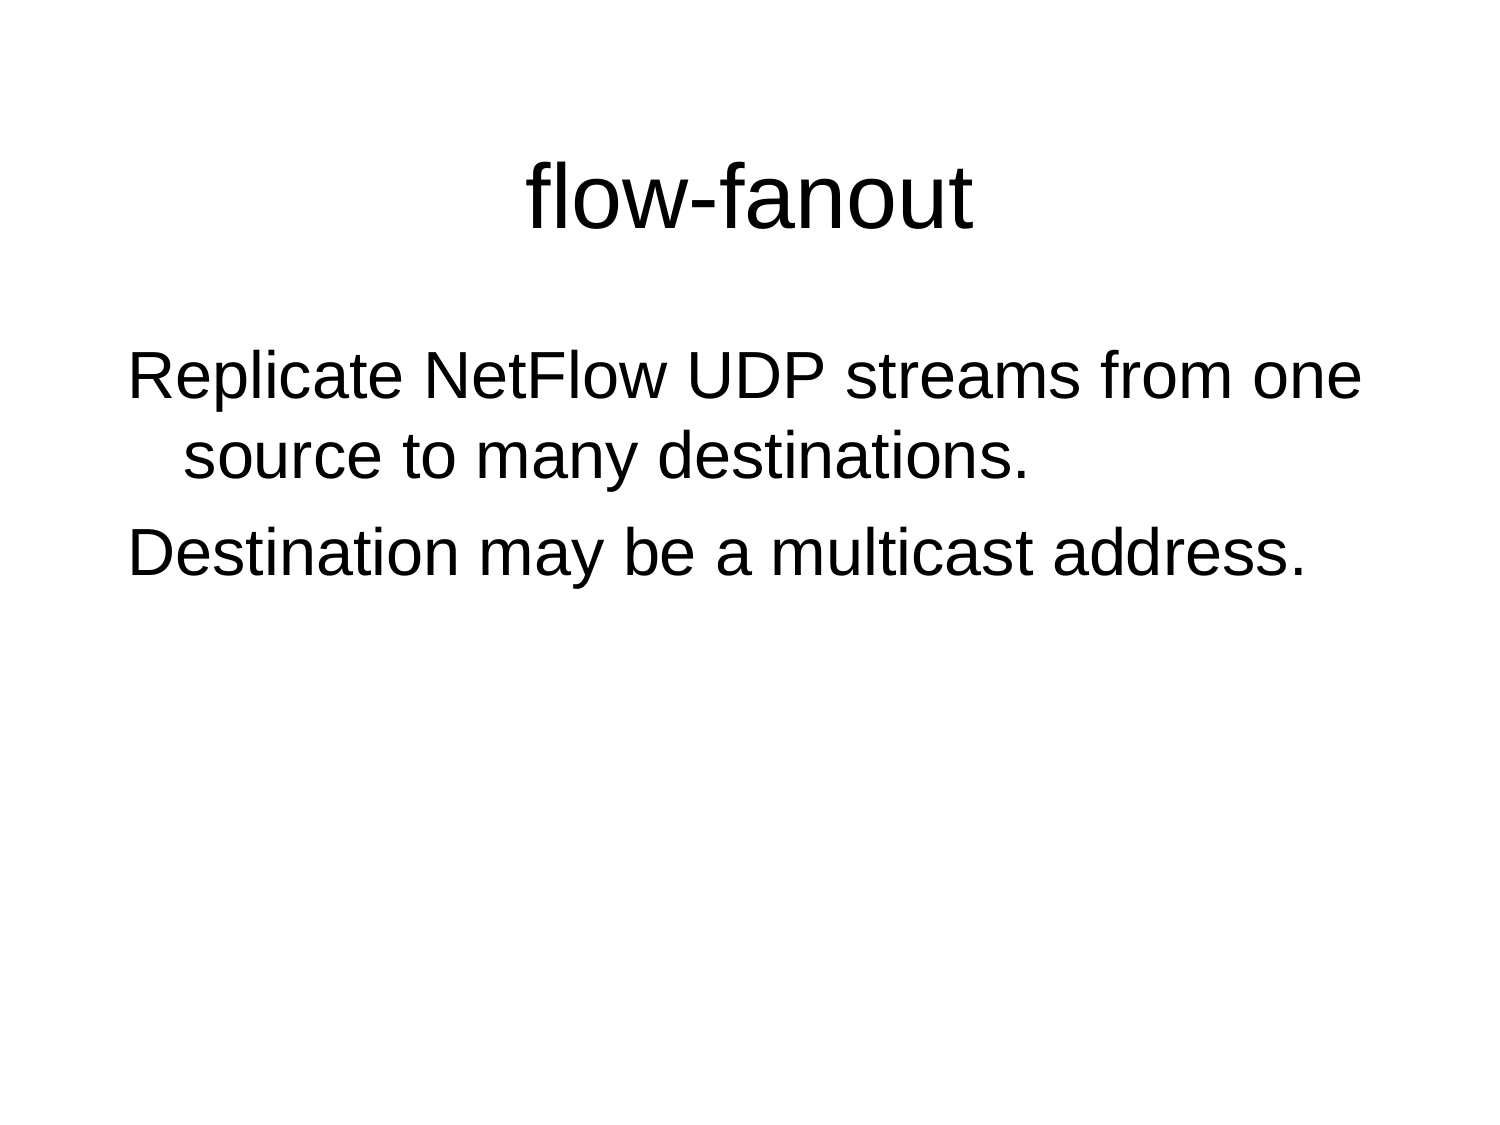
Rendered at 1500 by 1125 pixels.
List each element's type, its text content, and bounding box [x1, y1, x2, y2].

list Replicate NetFlow UDP streams from one source to many destinations. Destination may be a multicast address. [112, 324, 1388, 1000]
title flow-fanout [112, 99, 1388, 288]
